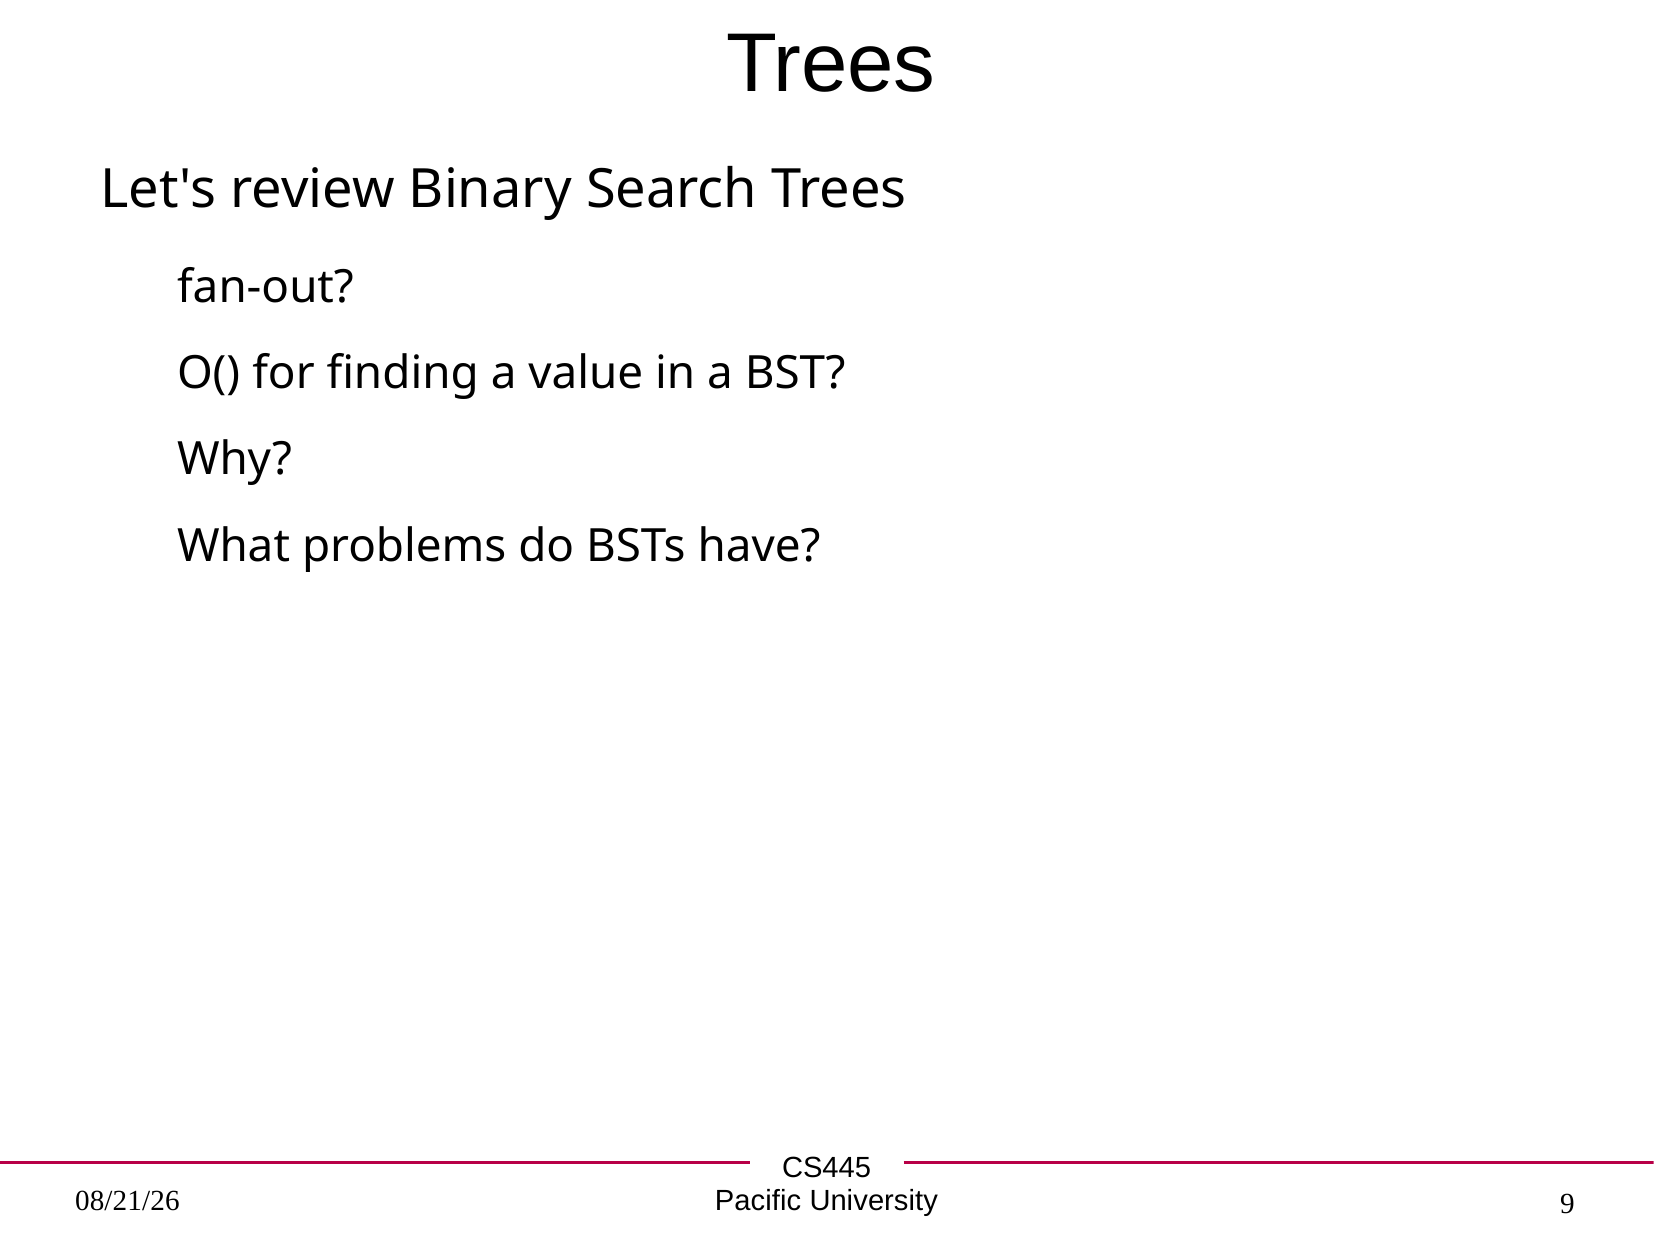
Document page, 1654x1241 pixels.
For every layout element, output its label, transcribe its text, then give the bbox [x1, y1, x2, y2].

list Let's review Binary Search Trees fan-out? O() for finding a value in a BST? Why? What problems do BSTs have? [82, 150, 1571, 1111]
title Trees [86, 15, 1576, 109]
